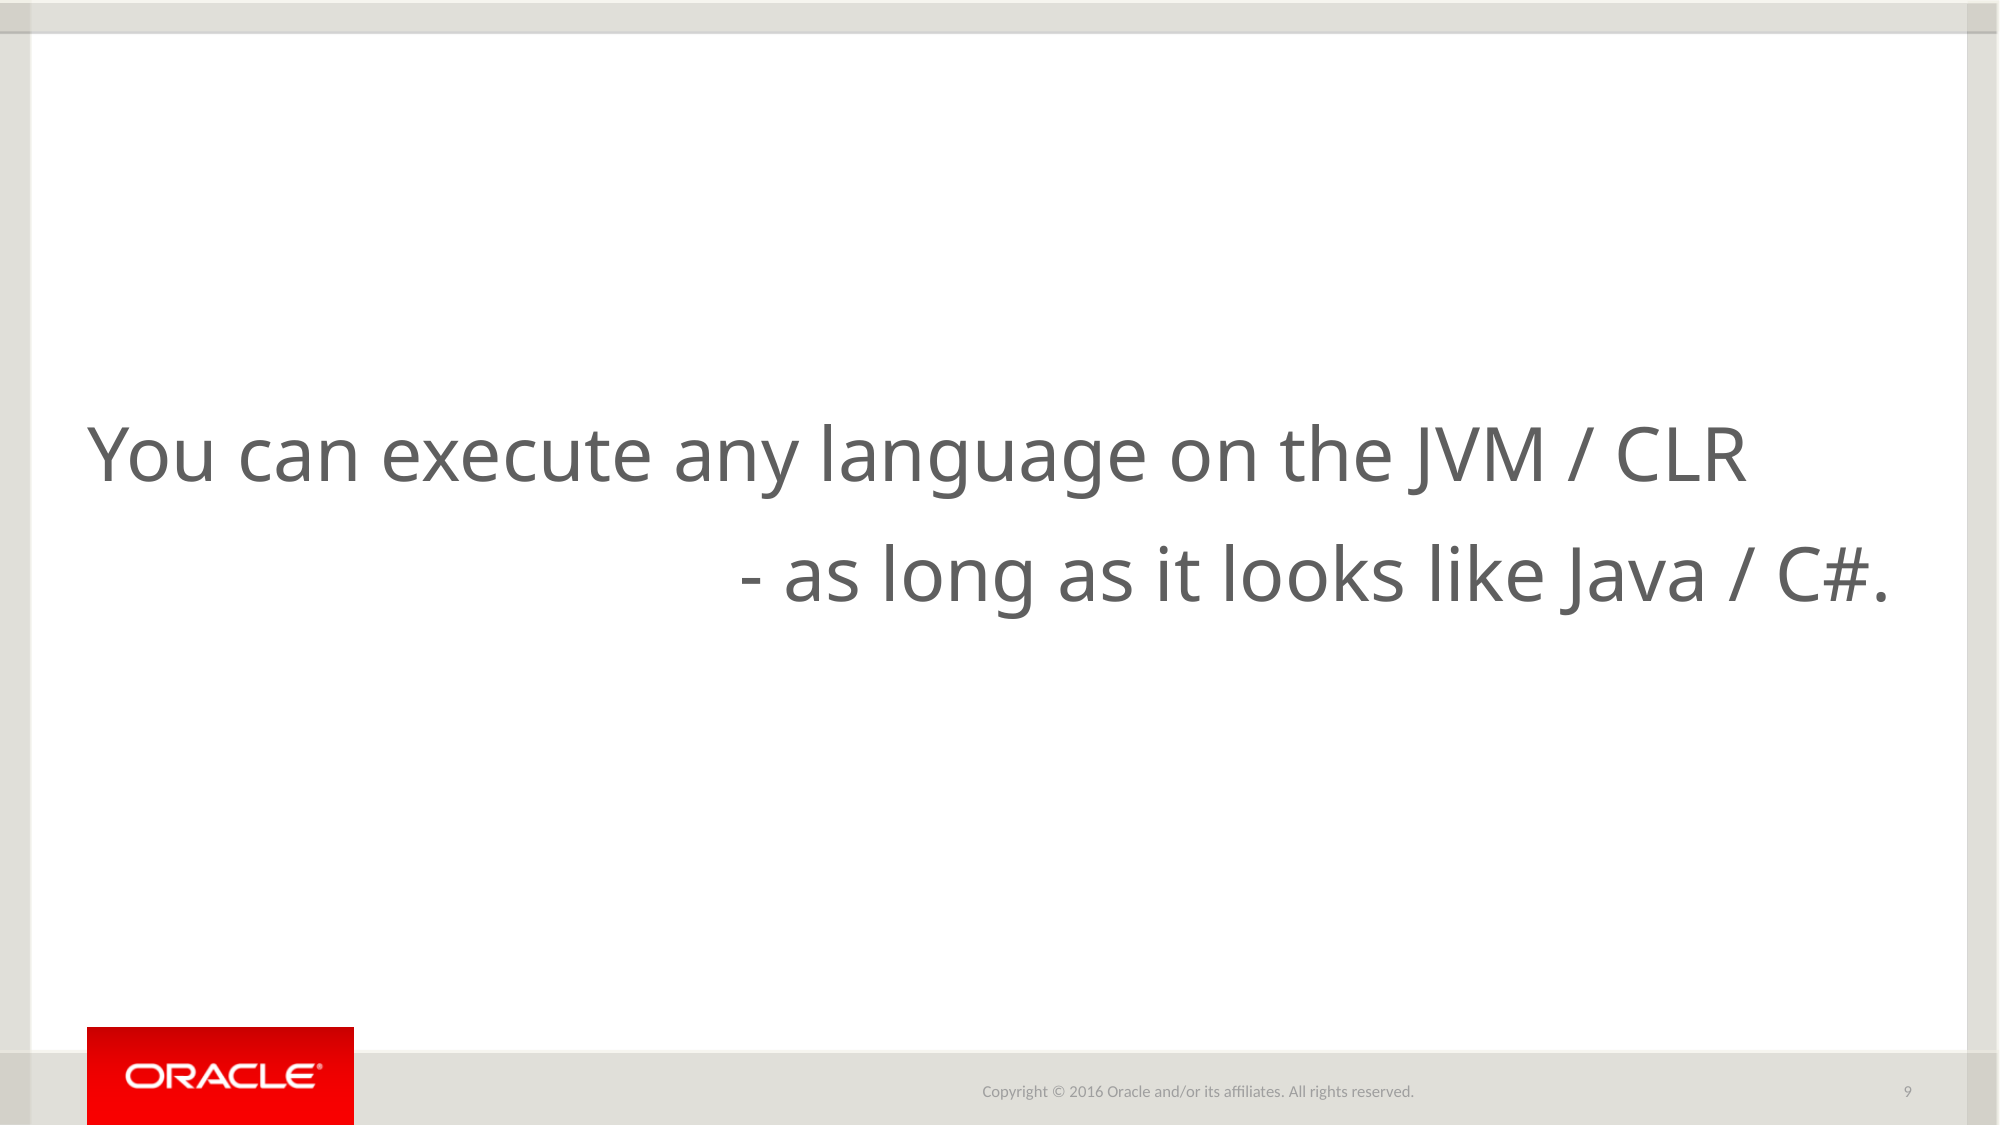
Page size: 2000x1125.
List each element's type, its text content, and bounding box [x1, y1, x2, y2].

picture [87, 1027, 354, 1125]
text_box <number> [1849, 1075, 1913, 1106]
text_box You can execute any language on the JVM / CLR [87, 350, 1913, 470]
text_box - as long as it looks like Java / C#. [87, 470, 1913, 617]
